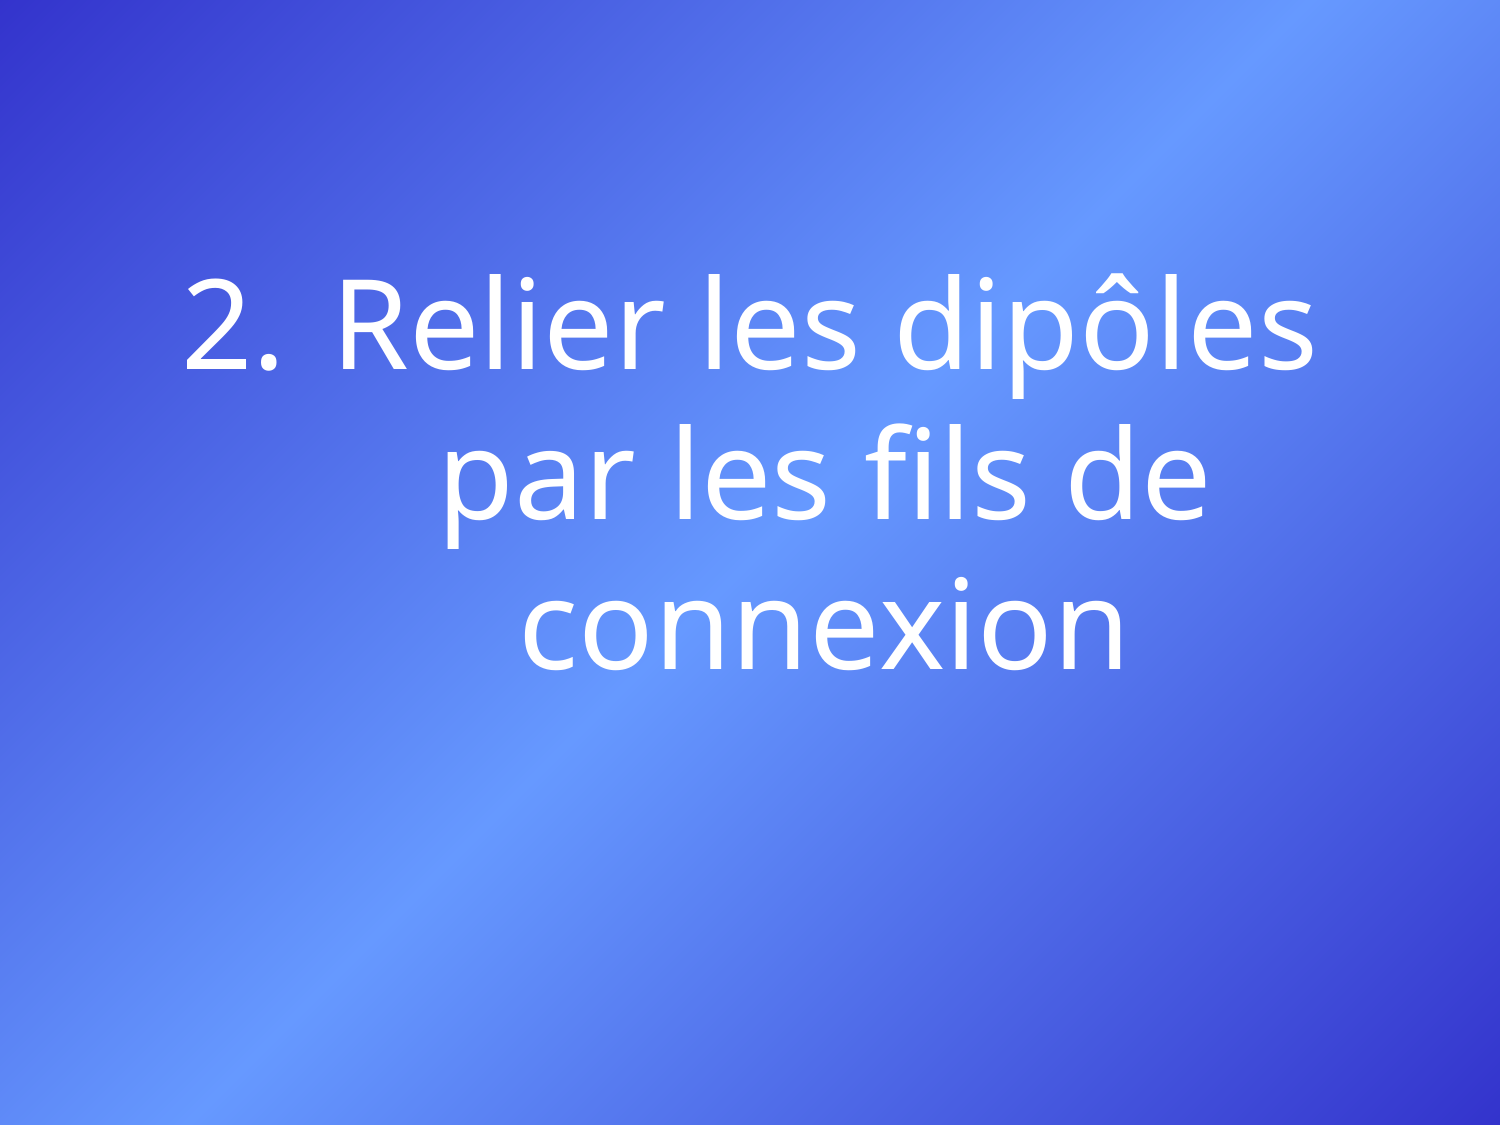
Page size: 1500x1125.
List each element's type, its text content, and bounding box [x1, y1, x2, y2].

title Relier les dipôles par les fils de connexion [112, 349, 1388, 591]
